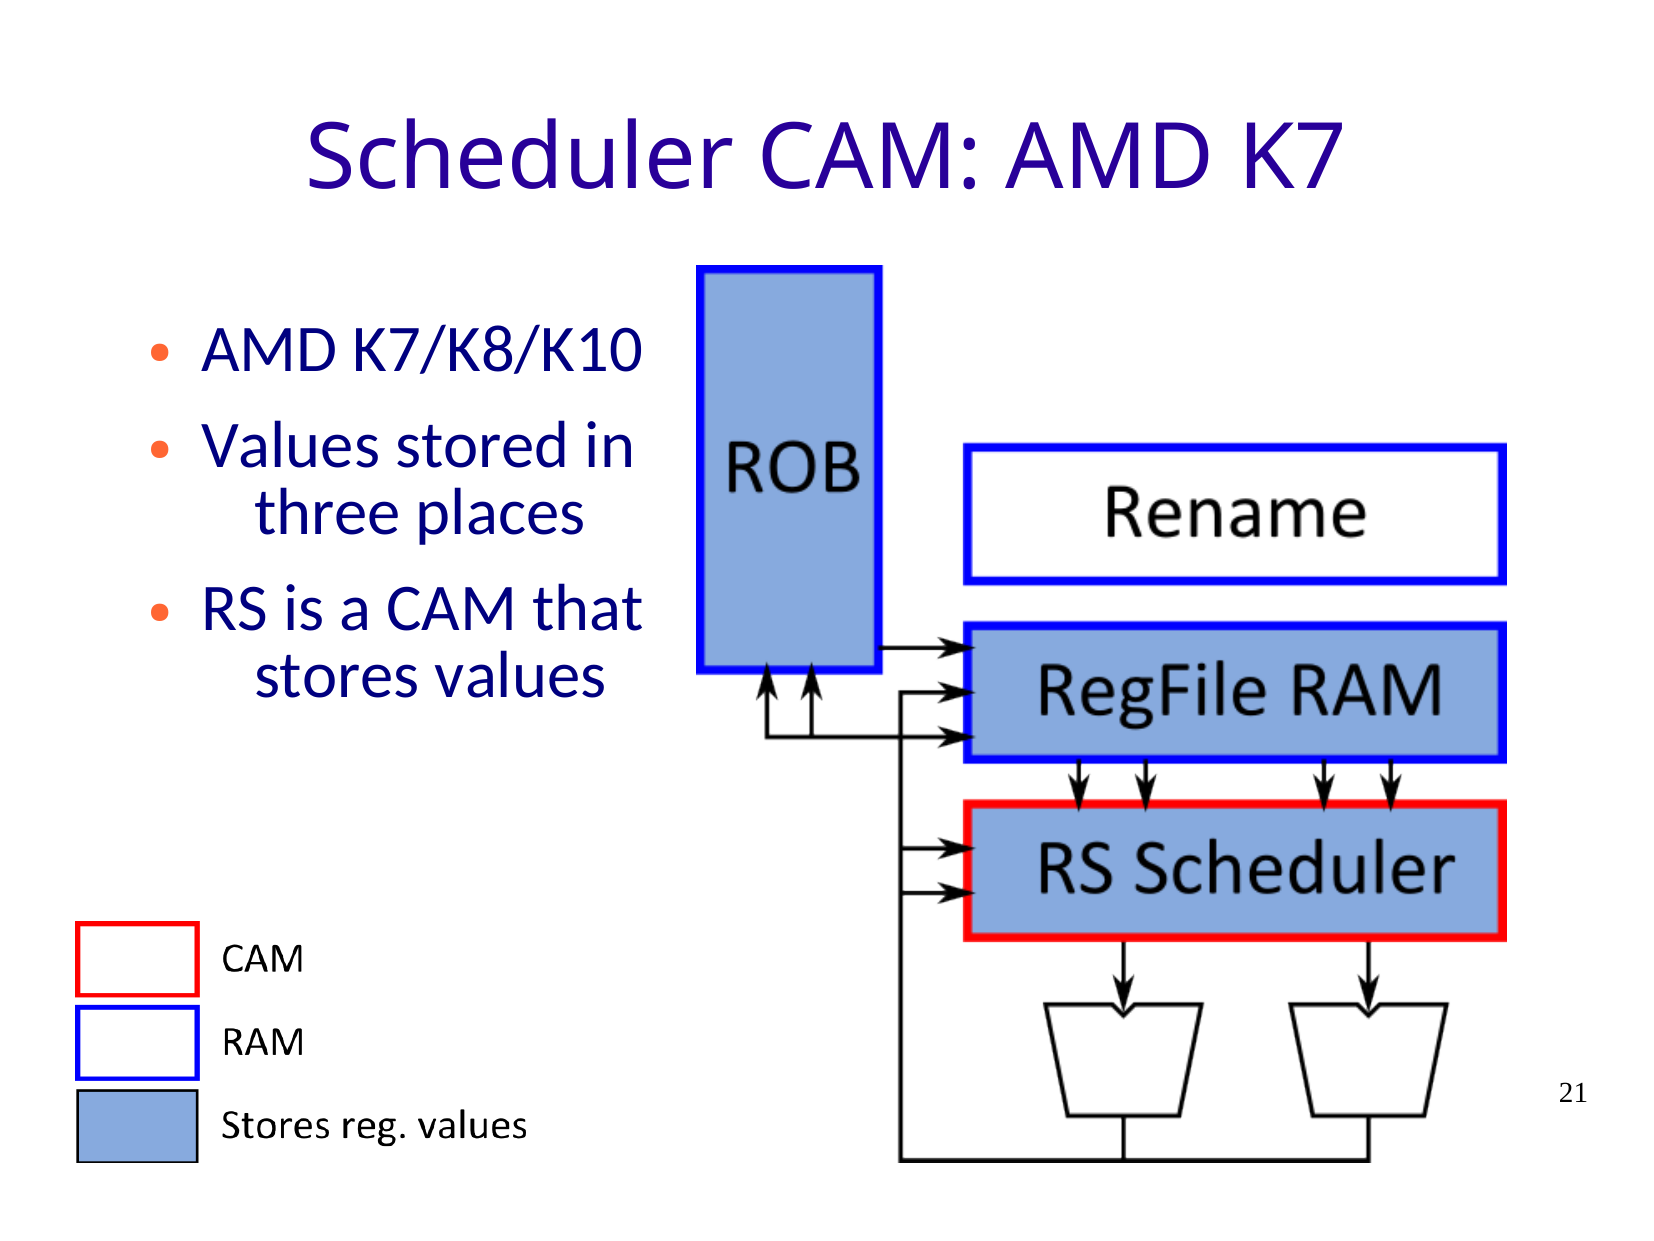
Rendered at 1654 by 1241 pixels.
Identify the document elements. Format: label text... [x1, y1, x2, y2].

list AMD K7/K8/K10 Values stored in three places RS is a CAM that stores values [112, 321, 670, 1126]
picture [696, 265, 1507, 1163]
title Scheduler CAM: AMD K7 [82, 56, 1571, 250]
picture [75, 921, 526, 1163]
